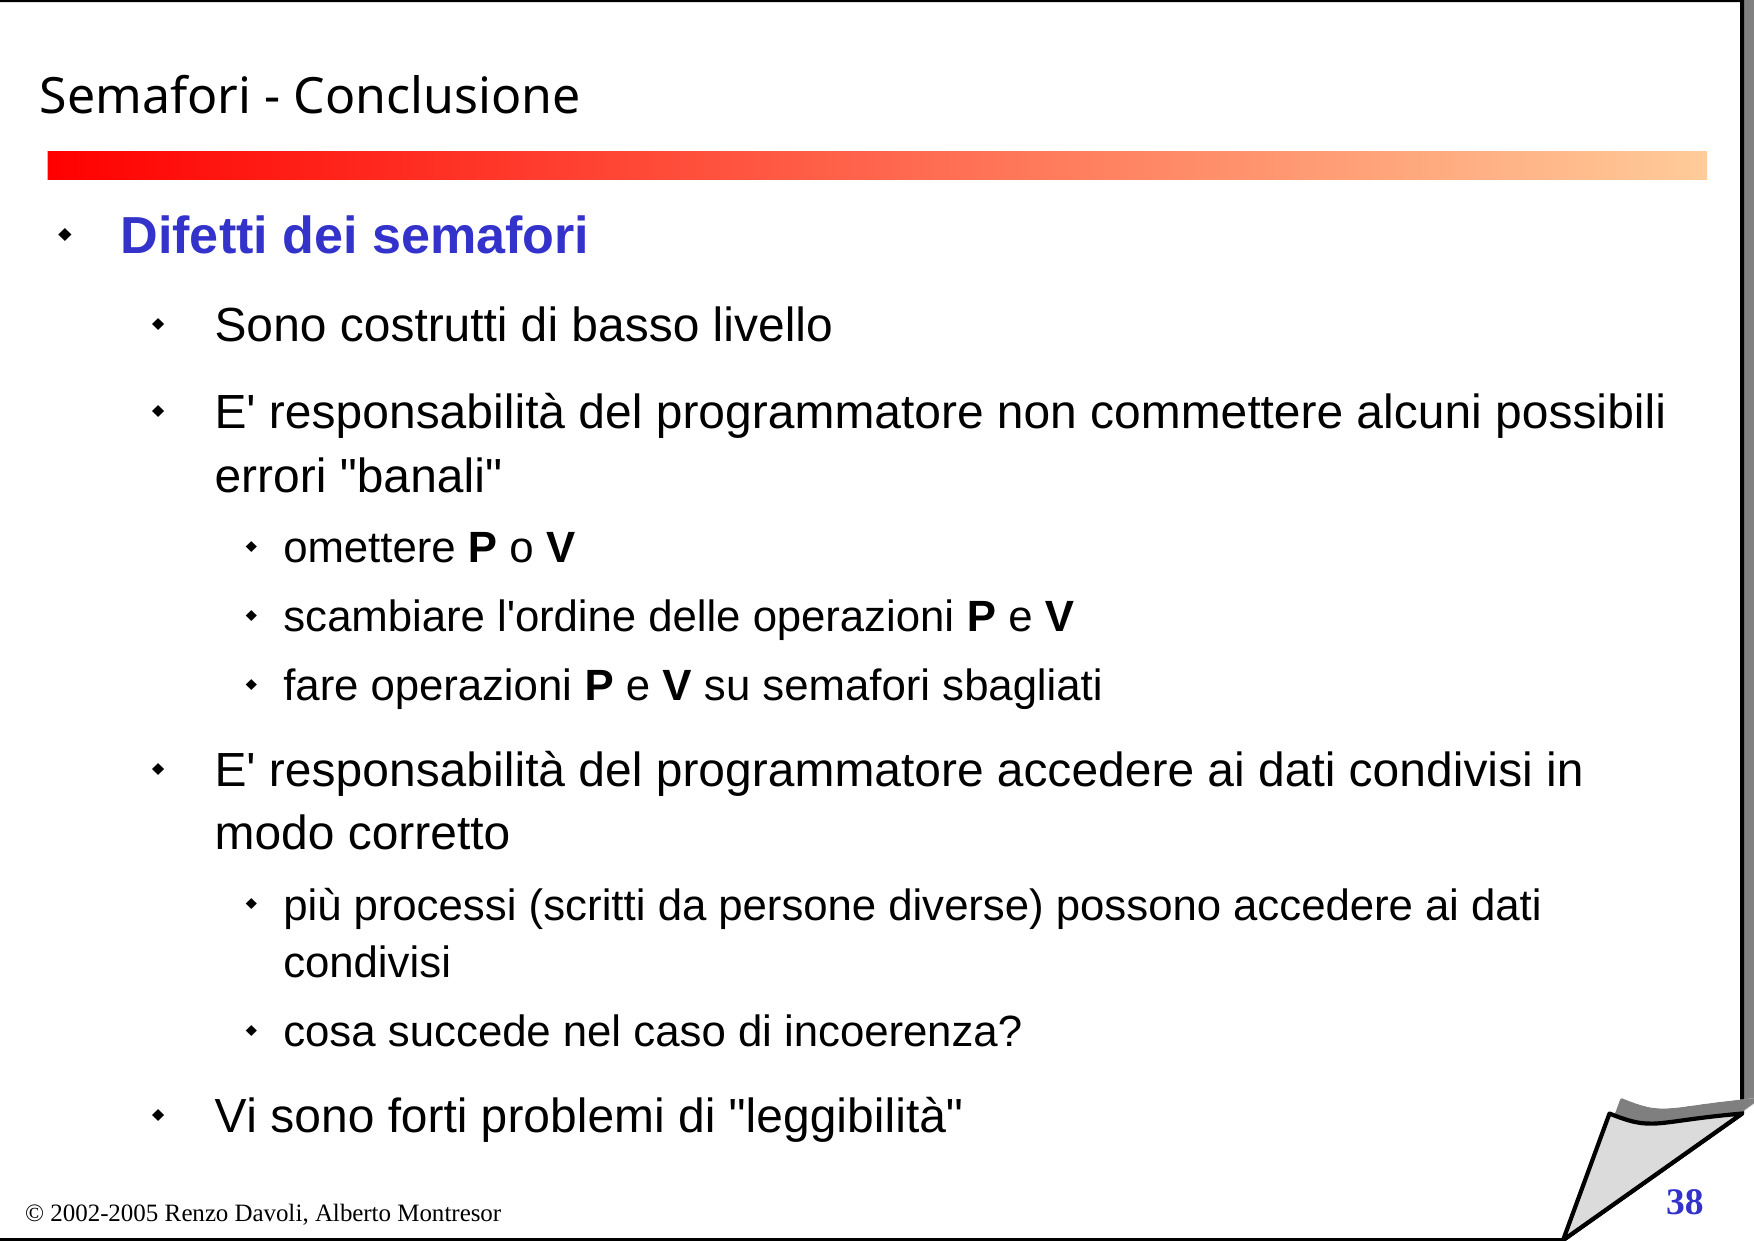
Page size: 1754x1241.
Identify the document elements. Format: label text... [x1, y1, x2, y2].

list Difetti dei semafori Sono costrutti di basso livello E' responsabilità del programmatore non commettere alcuni possibili errori "banali" omettere P o V scambiare l'ordine delle operazioni P e V fare operazioni P e V su semafori sbagliati E' responsabilità del programmatore accedere ai dati condivisi in modo corretto più processi (scritti da persone diverse) possono accedere ai dati condivisi cosa succede nel caso di incoerenza? Vi sono forti problemi di "leggibilità" [58, 206, 1696, 1153]
title Semafori - Conclusione [39, 49, 1713, 144]
